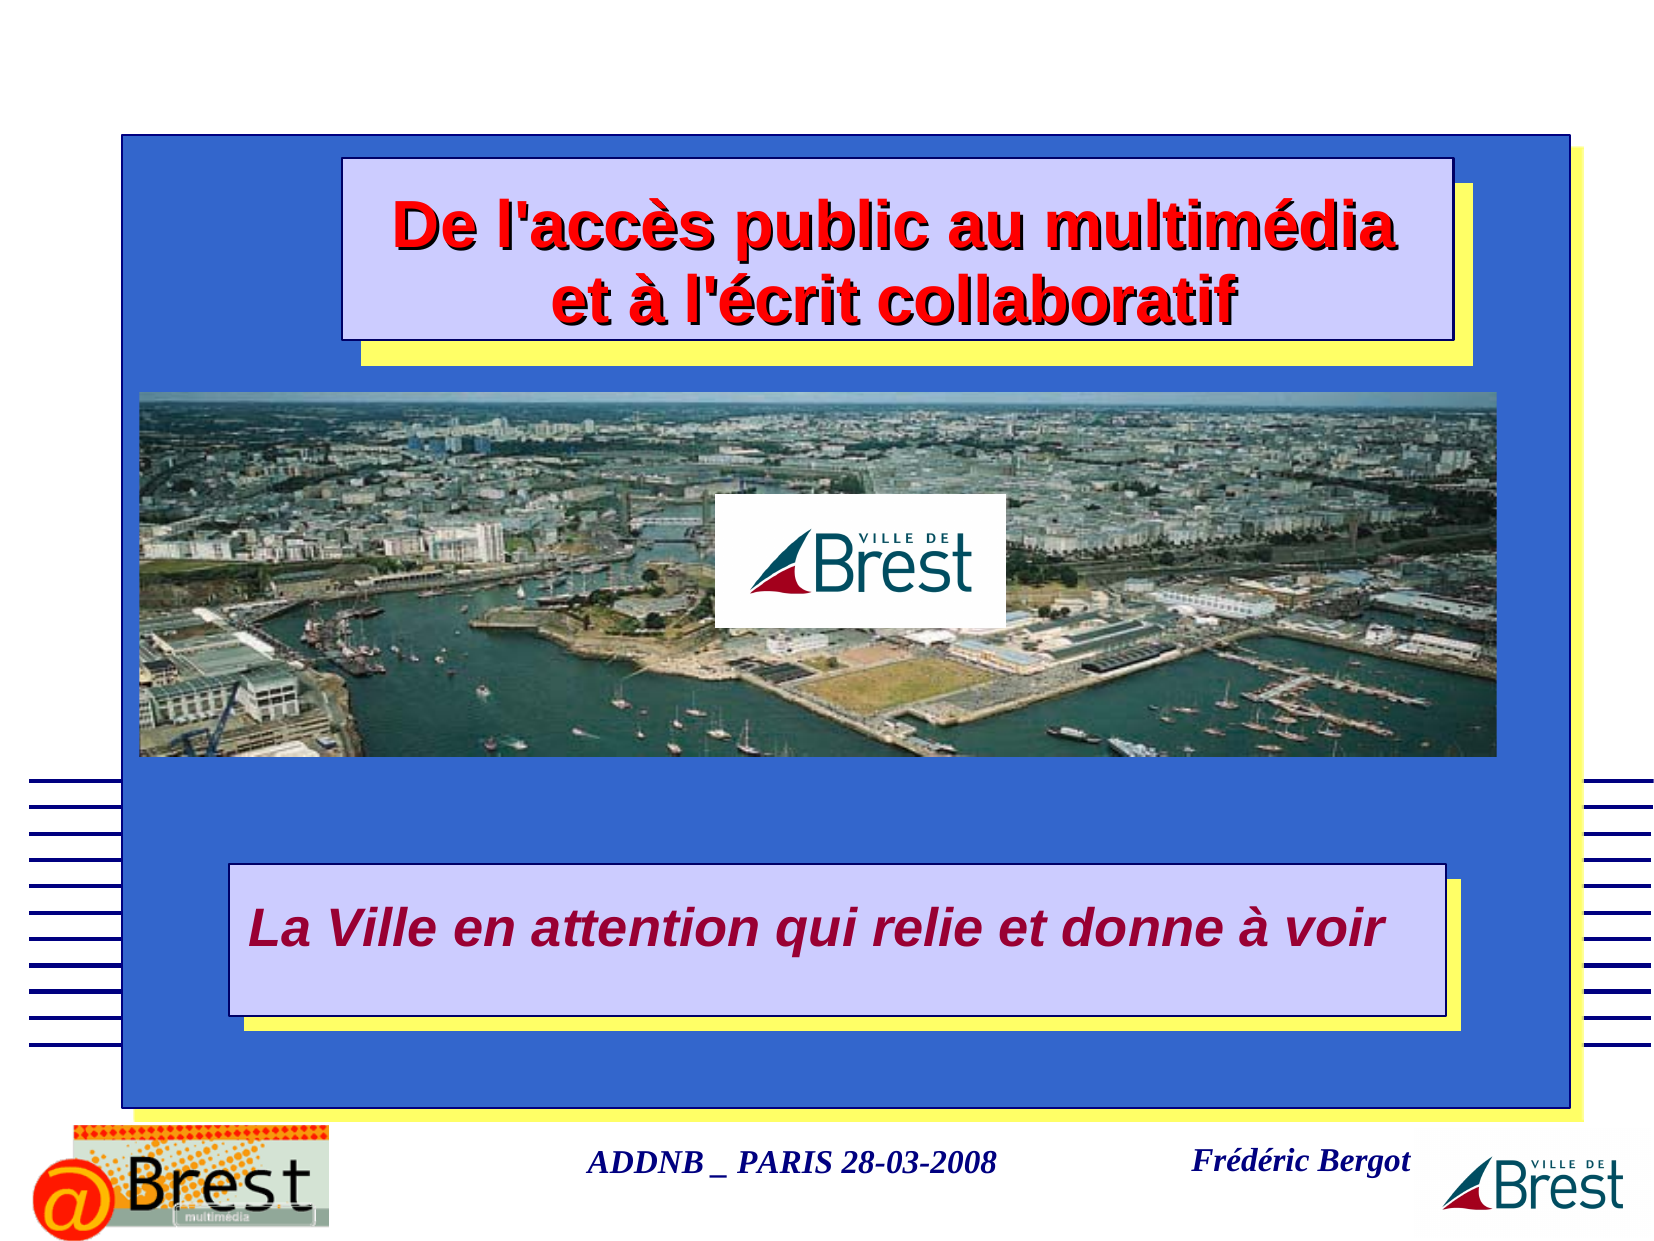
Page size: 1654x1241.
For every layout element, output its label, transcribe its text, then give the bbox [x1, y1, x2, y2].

picture [1414, 1128, 1651, 1238]
text_box La Ville en attention qui relie et donne à voir [248, 897, 1386, 1000]
text_box [229, 852, 1511, 1031]
text_box De l'accès public au multimédia et à l'écrit collaboratif [391, 187, 1426, 524]
picture [139, 392, 1497, 763]
picture [28, 1125, 329, 1241]
text_box [342, 158, 1473, 366]
